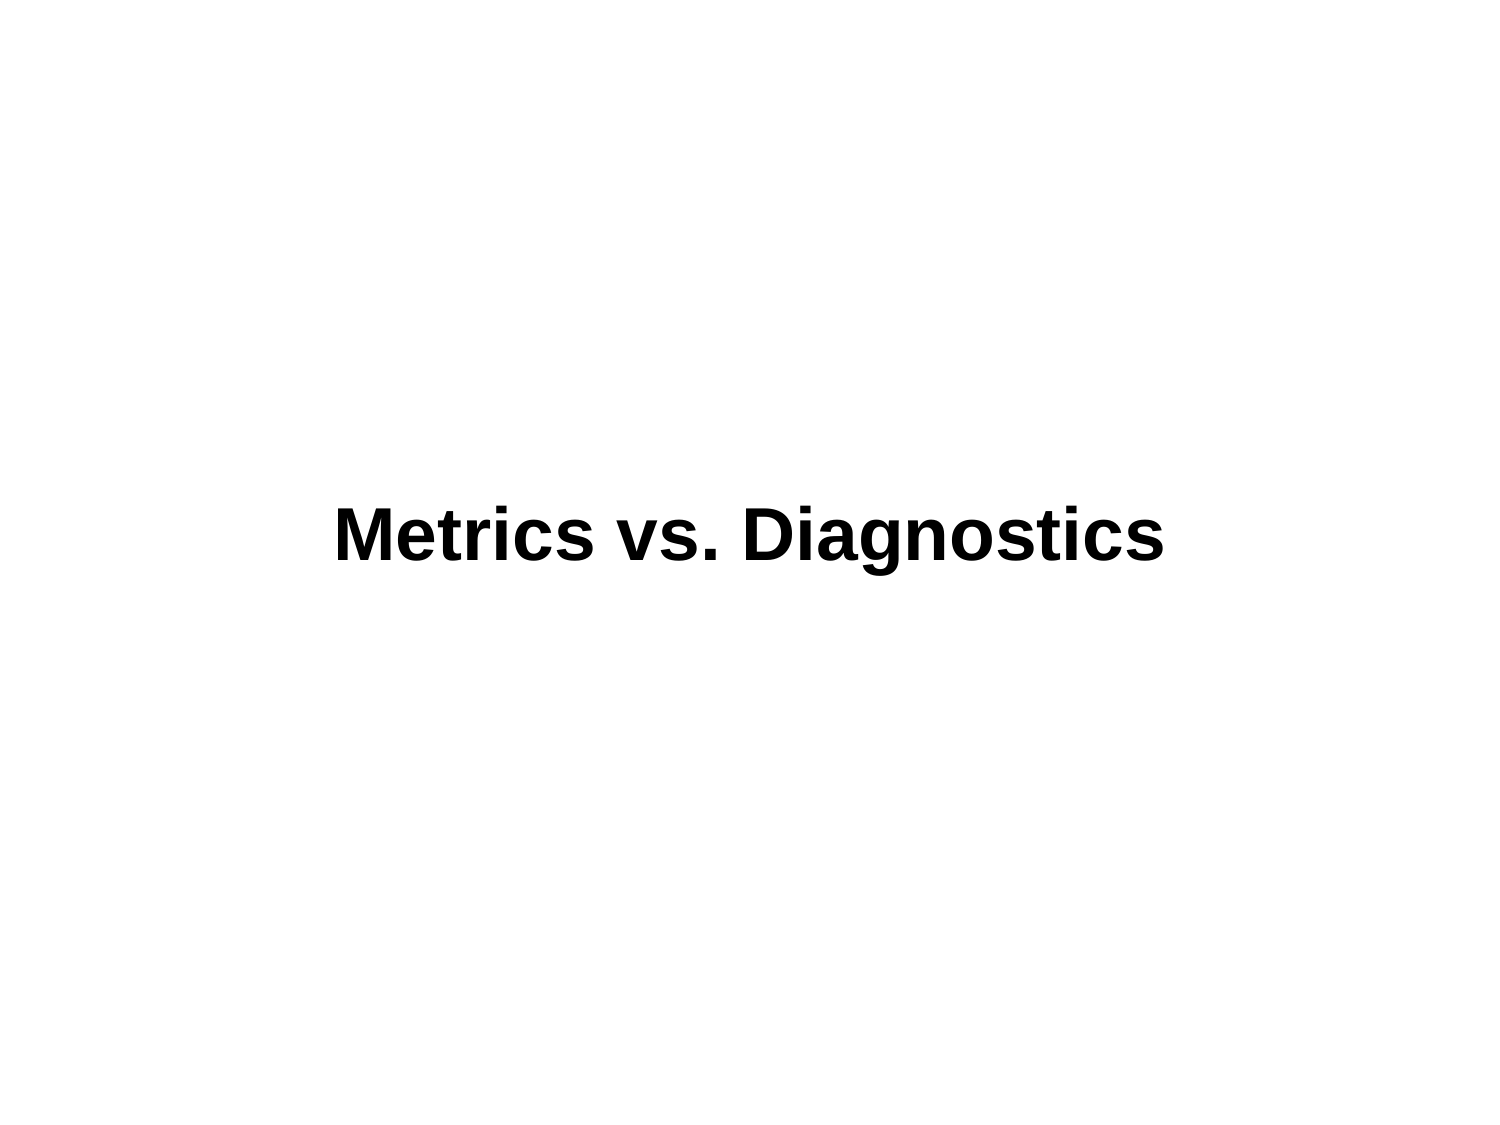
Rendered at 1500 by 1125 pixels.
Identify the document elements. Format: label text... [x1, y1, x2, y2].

text_box Metrics vs. Diagnostics [0, 485, 1500, 585]
